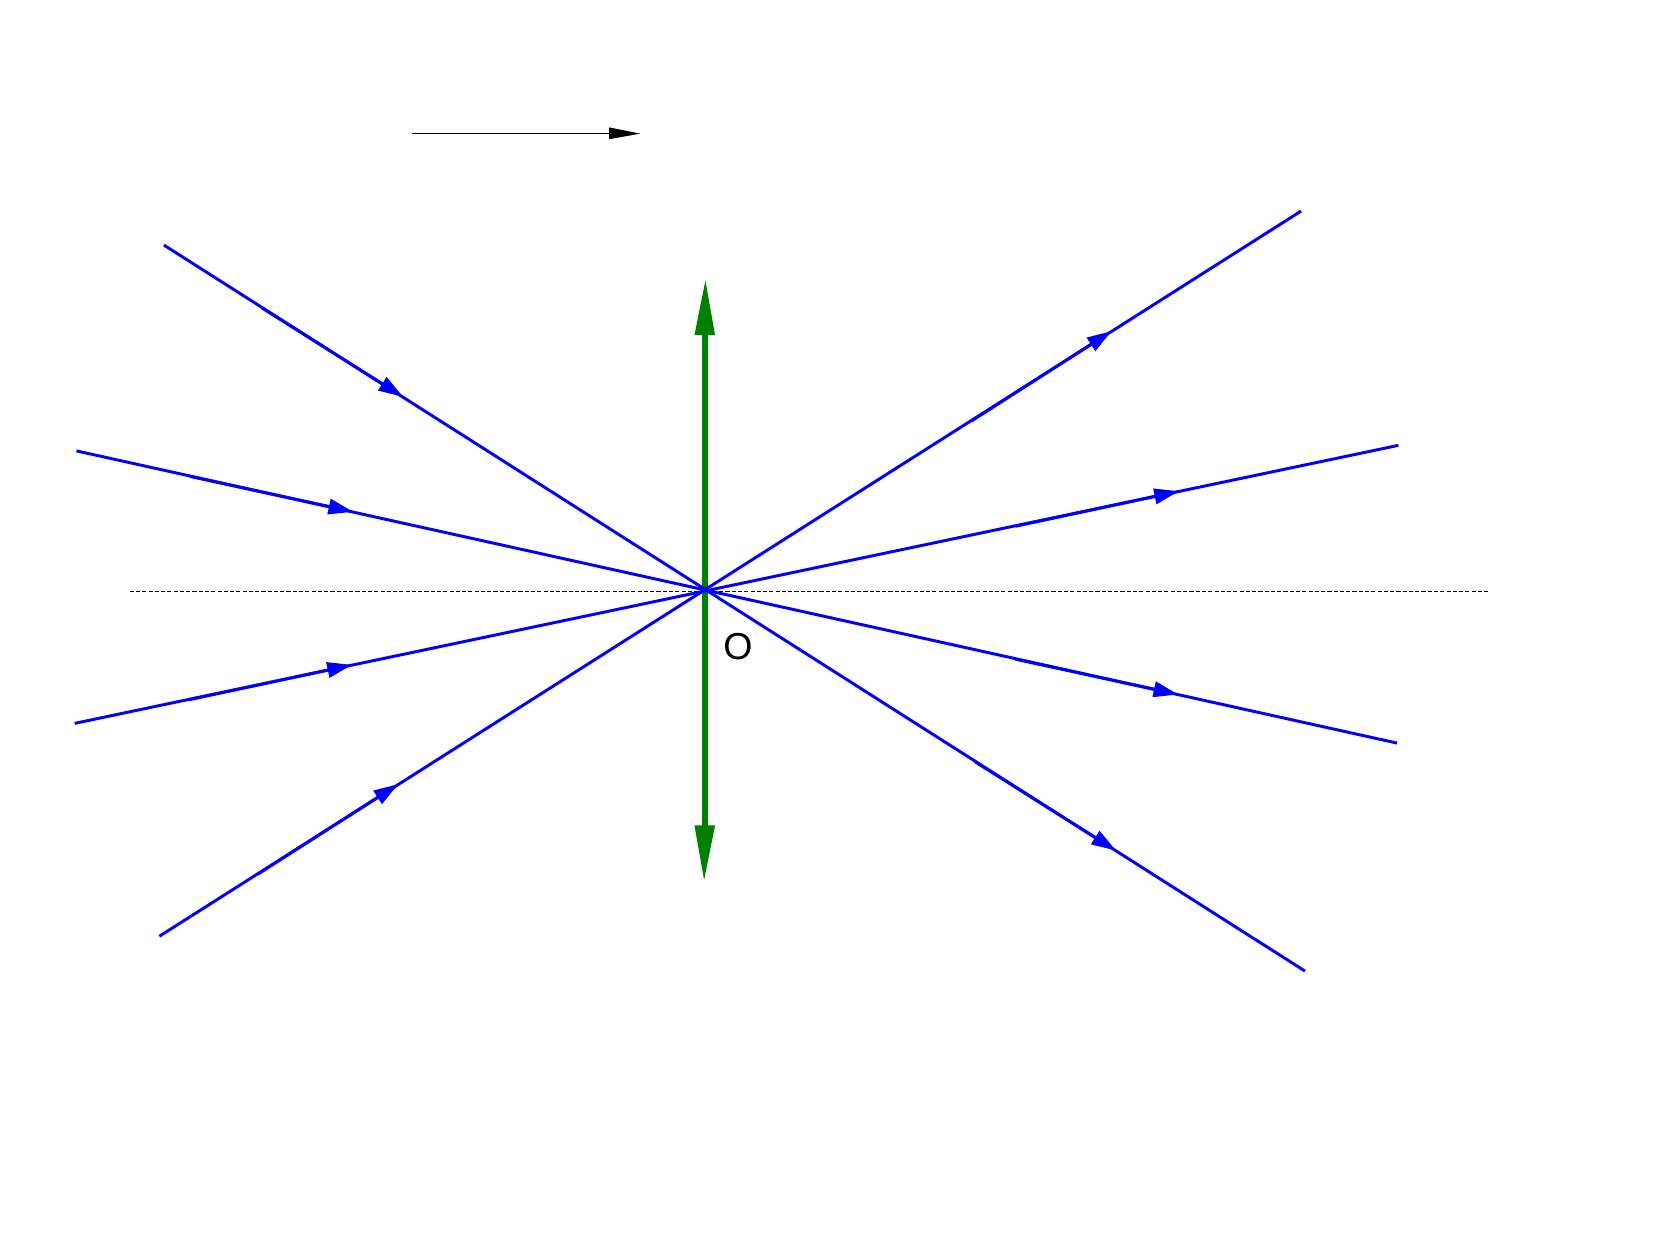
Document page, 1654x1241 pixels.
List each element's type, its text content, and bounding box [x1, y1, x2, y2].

text_box O [755, 618, 768, 627]
text_box O [708, 618, 768, 676]
